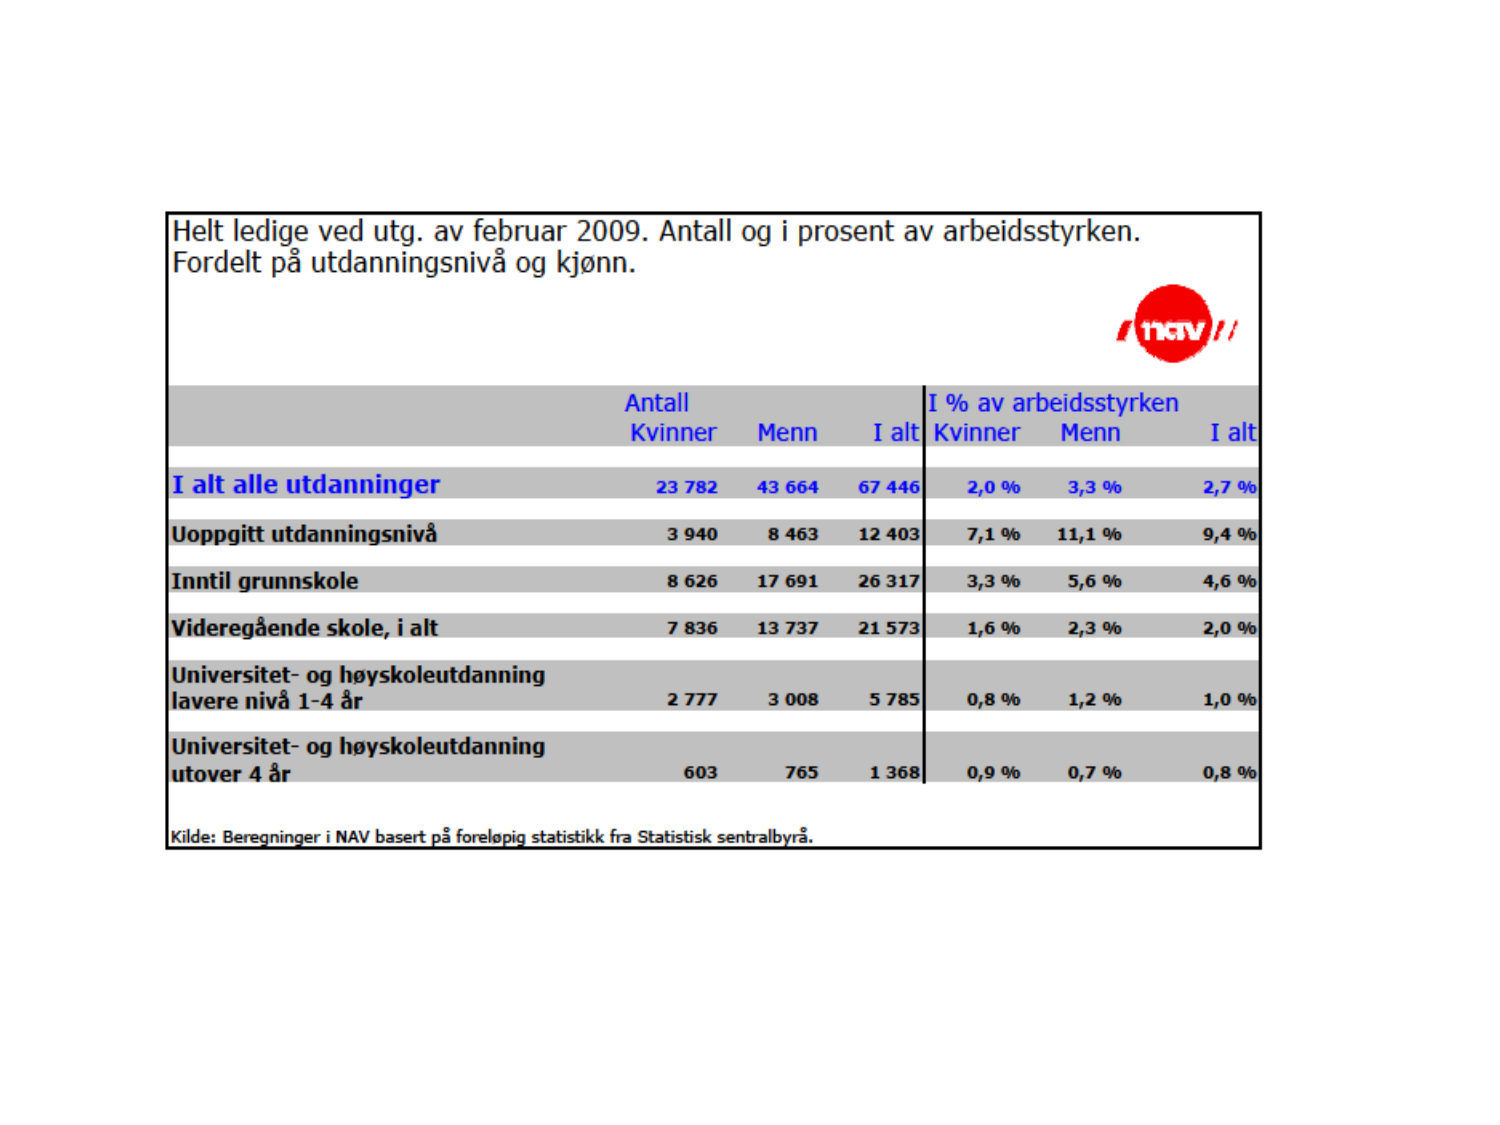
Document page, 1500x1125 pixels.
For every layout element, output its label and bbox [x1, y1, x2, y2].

chart [76, 90, 1424, 1125]
